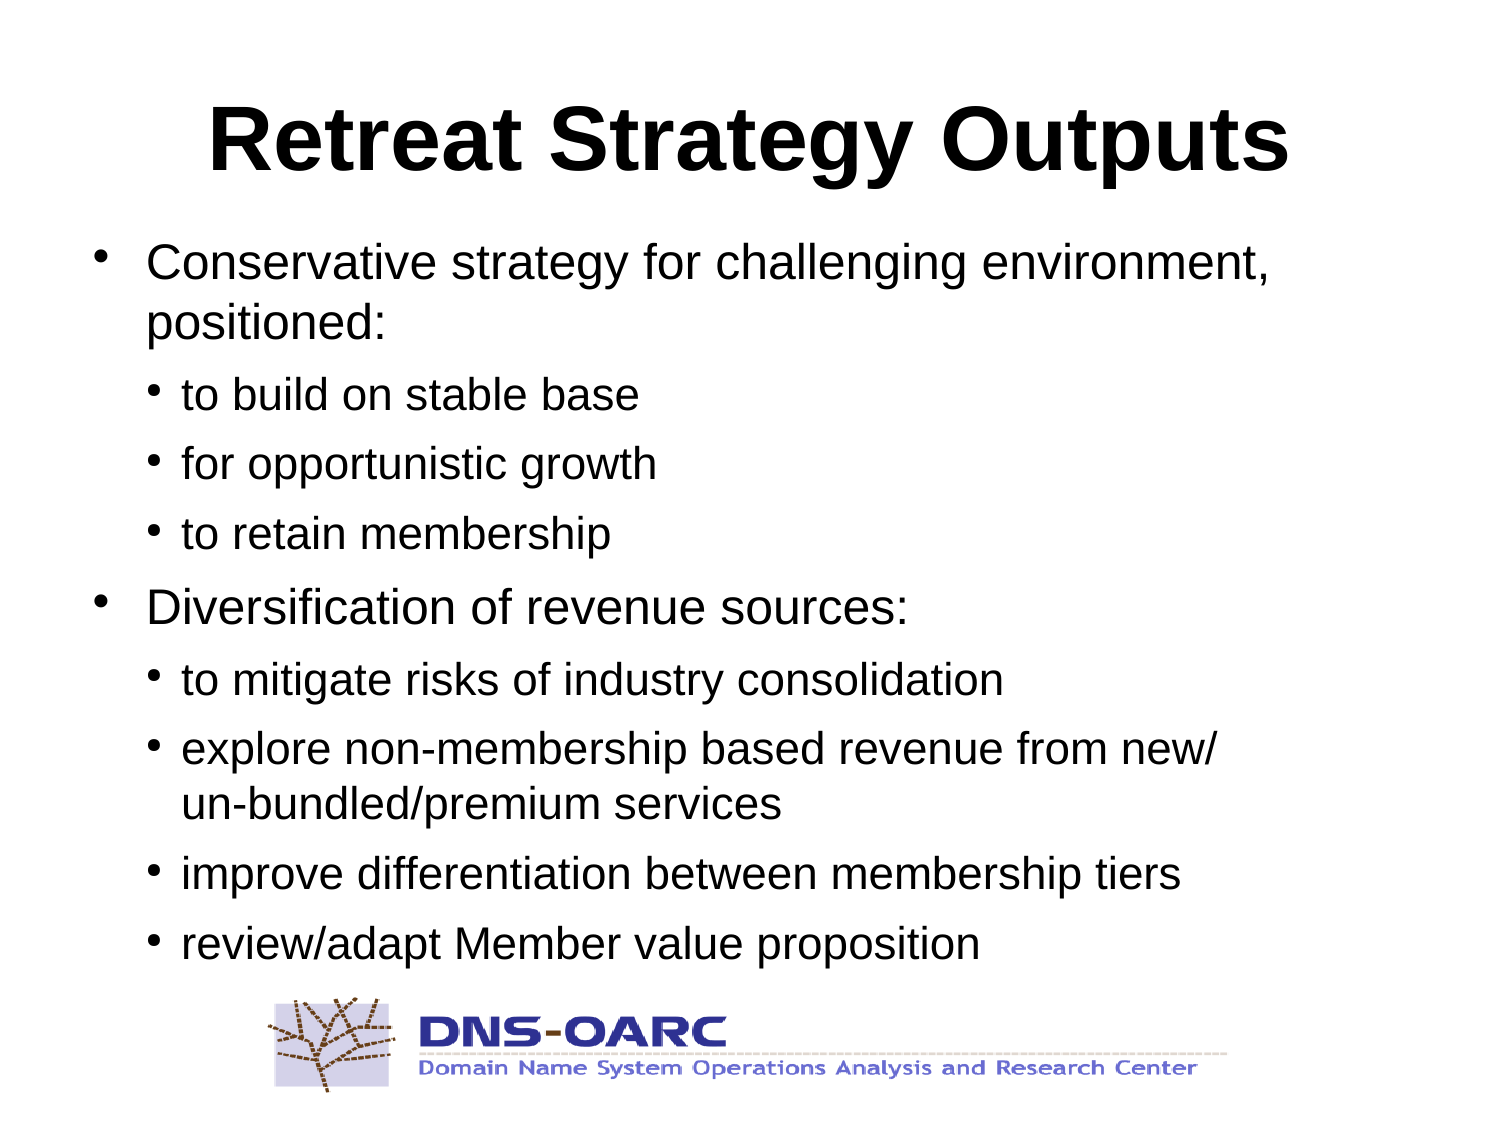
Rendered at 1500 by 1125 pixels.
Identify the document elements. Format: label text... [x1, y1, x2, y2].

text_box Conservative strategy for challenging environment, positioned: to build on stable base for opportunistic growth to retain membership Diversification of revenue sources: to mitigate risks of industry consolidation explore non-membership based revenue from new/ un-bundled/premium services improve differentiation between membership tiers review/adapt Member value proposition [74, 229, 1425, 918]
title Retreat Strategy Outputs [75, 44, 1425, 229]
picture [214, 991, 1259, 1099]
